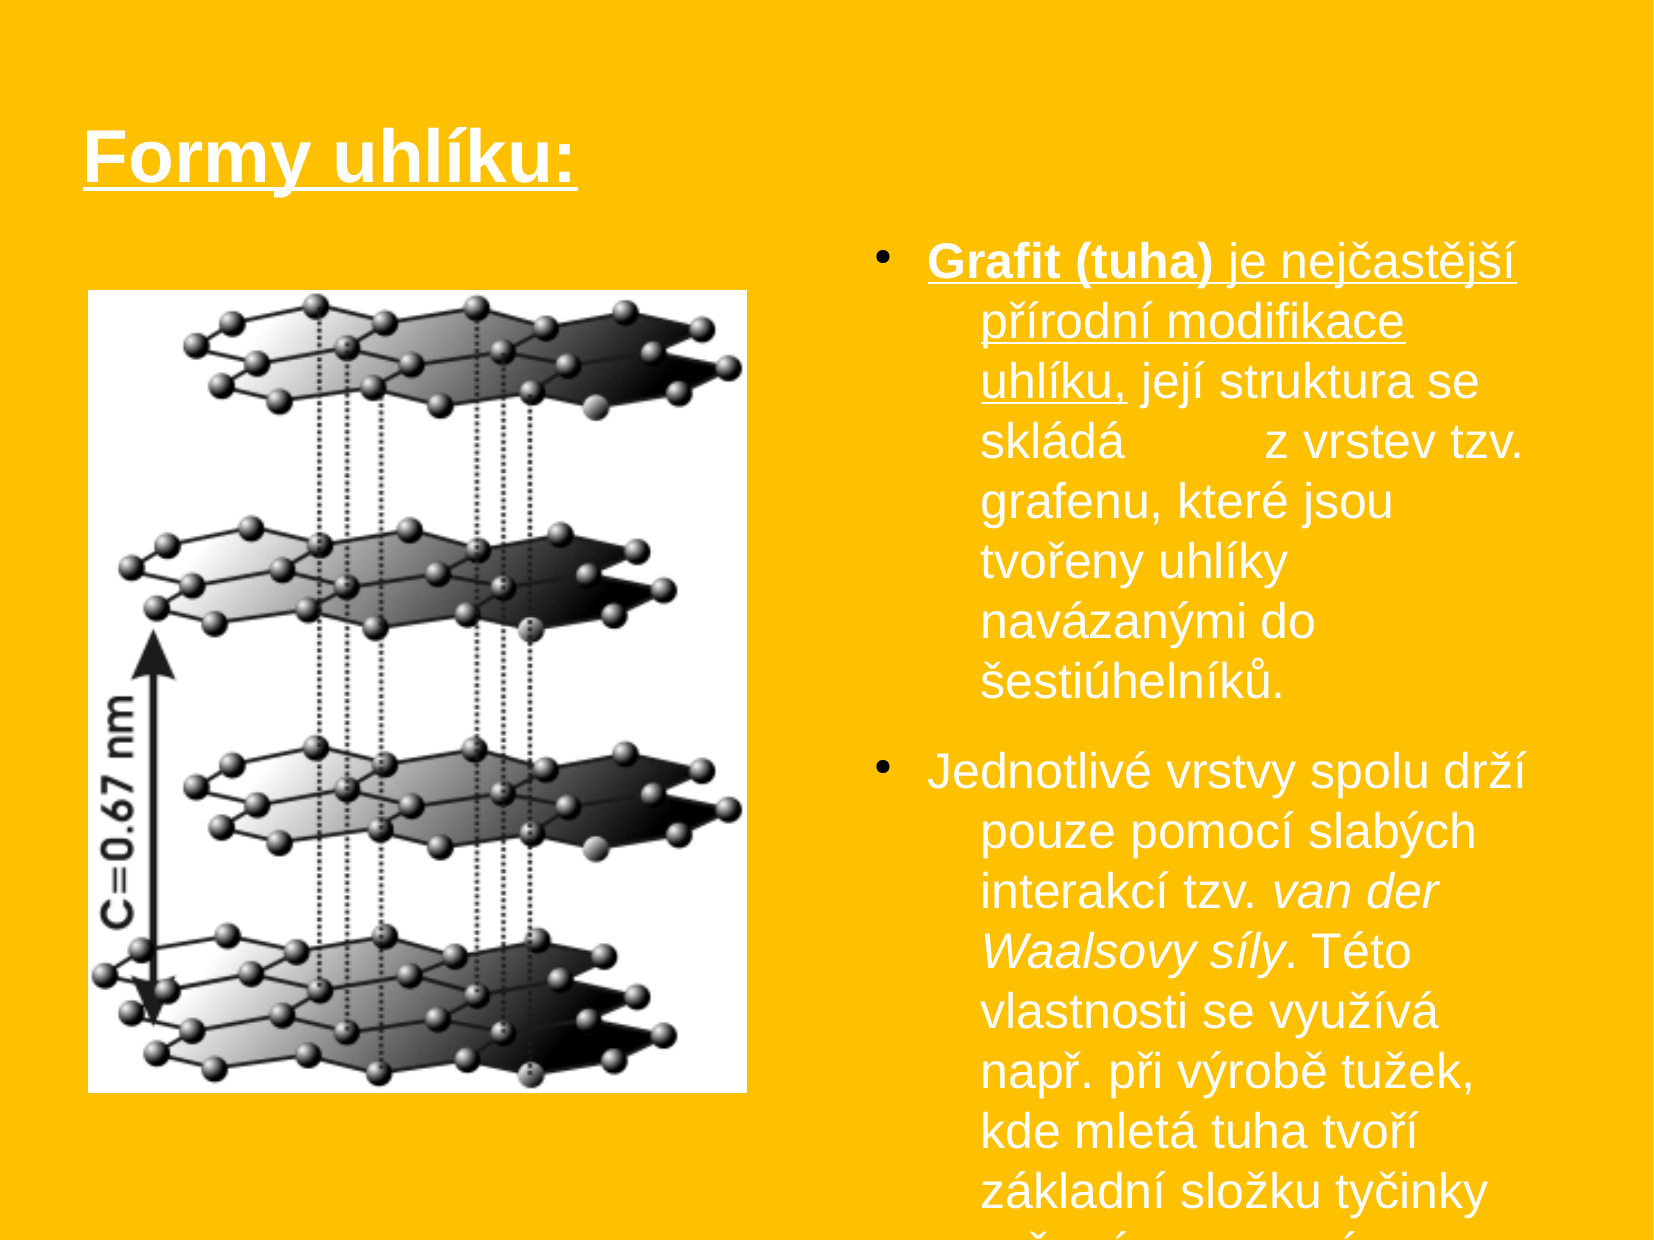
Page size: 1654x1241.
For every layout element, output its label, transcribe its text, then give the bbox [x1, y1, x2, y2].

title Formy uhlíku: [82, 49, 1571, 257]
picture [88, 290, 747, 1093]
list Grafit (tuha) je nejčastější přírodní modifikace uhlíku, její struktura se skládá z vrstev tzv. grafenu, které jsou tvořeny uhlíky navázanými do šestiúhelníků. Jednotlivé vrstvy spolu drží pouze pomocí slabých interakcí tzv. van der Waalsovy síly. Této vlastnosti se využívá např. při výrobě tužek, kde mletá tuha tvoří základní složku tyčinky určené pro psaní a kreslení. Grafit vede elektrický proud. [838, 228, 1565, 1182]
